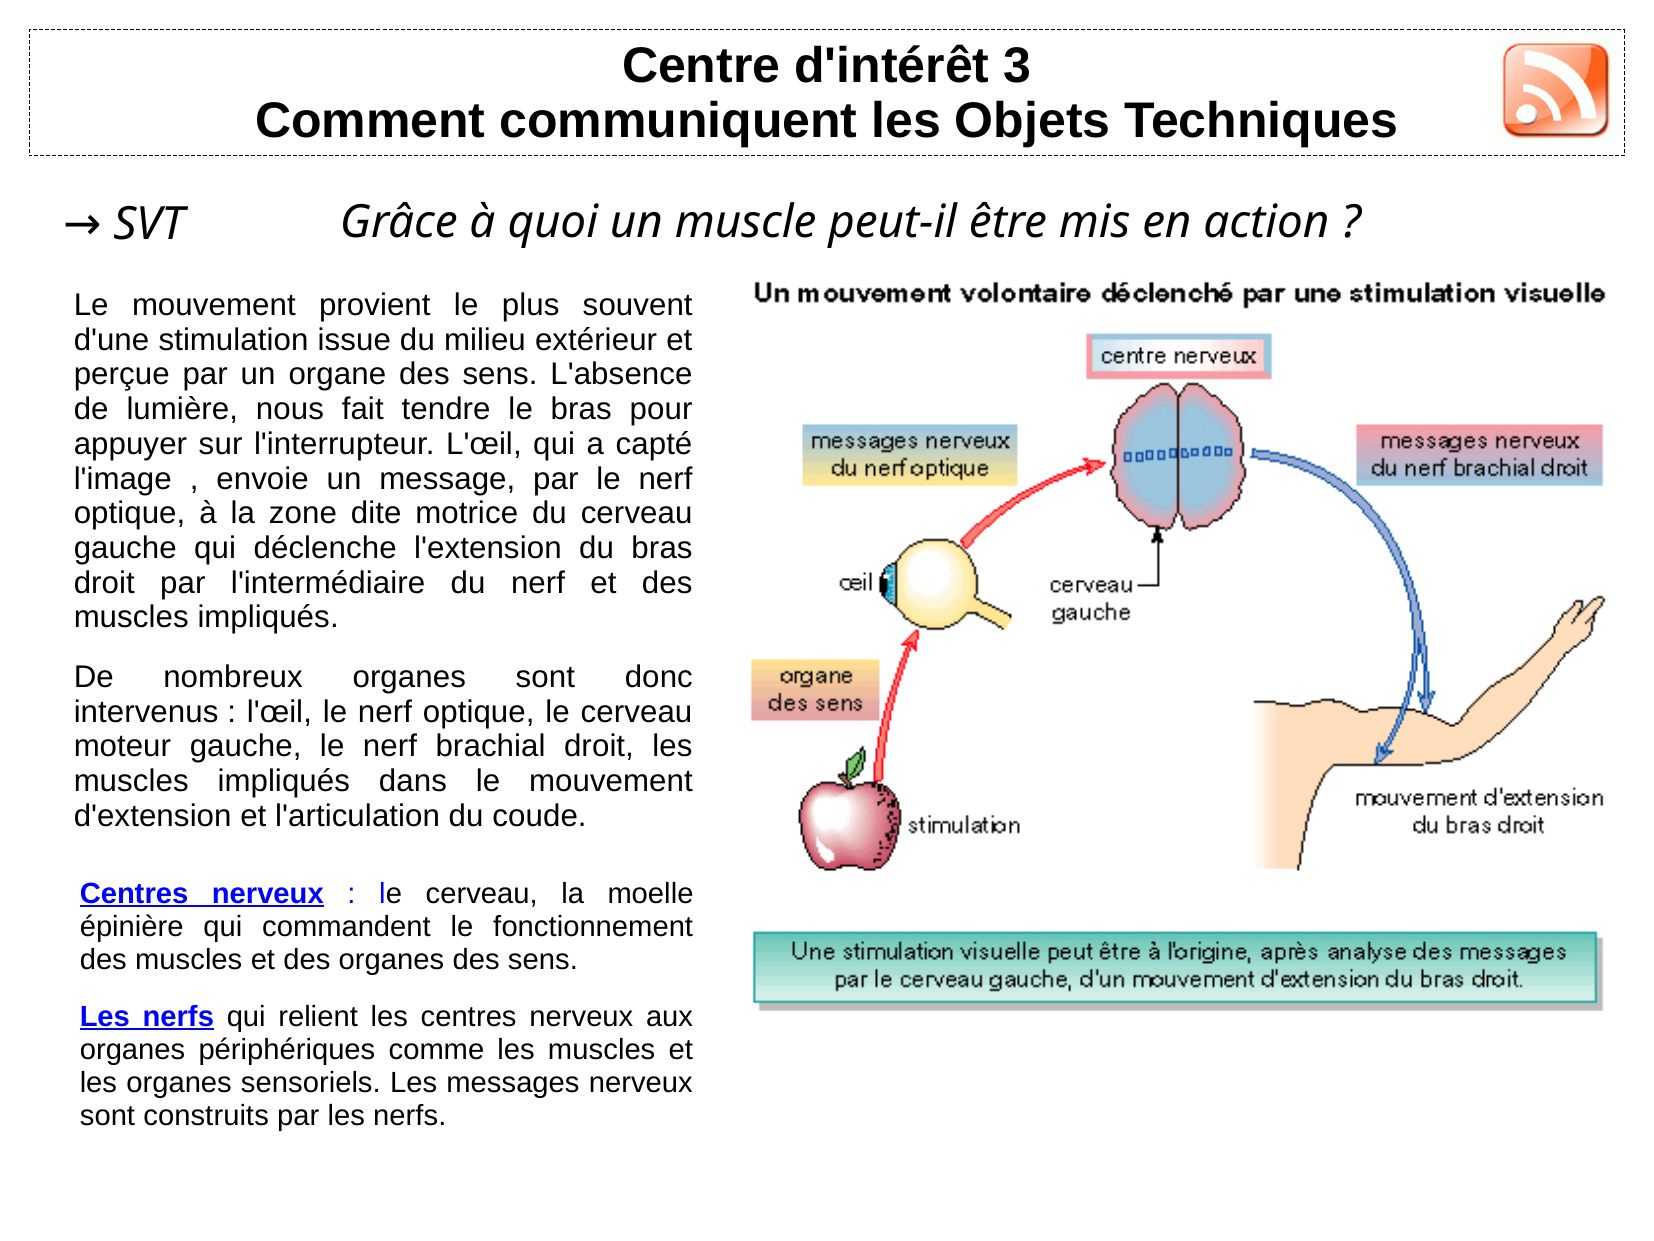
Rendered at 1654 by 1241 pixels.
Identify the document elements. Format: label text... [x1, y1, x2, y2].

picture [738, 271, 1621, 1027]
text_box Grâce à quoi un muscle peut-il être mis en action ? [325, 181, 1423, 260]
text_box Centre d'intérêt 3 Comment communiquent les Objets Techniques [29, 29, 1625, 156]
text_box Centres nerveux : le cerveau, la moelle épinière qui commandent le fonctionnement des muscles et des organes des sens. Les nerfs qui relient les centres nerveux aux organes périphériques comme les muscles et les organes sensoriels. Les messages nerveux sont construits par les nerfs. [64, 869, 709, 1139]
text_box → SVT [48, 183, 231, 262]
text_box Le mouvement provient le plus souvent d'une stimulation issue du milieu extérieur et perçue par un organe des sens. L'absence de lumière, nous fait tendre le bras pour appuyer sur l'interrupteur. L'œil, qui a capté l'image , envoie un message, par le nerf optique, à la zone dite motrice du cerveau gauche qui déclenche l'extension du bras droit par l'intermédiaire du nerf et des muscles impliqués. De nombreux organes sont donc intervenus : l'œil, le nerf optique, le cerveau moteur gauche, le nerf brachial droit, les muscles impliqués dans le mouvement d'extension et l'articulation du coude. [59, 279, 709, 841]
